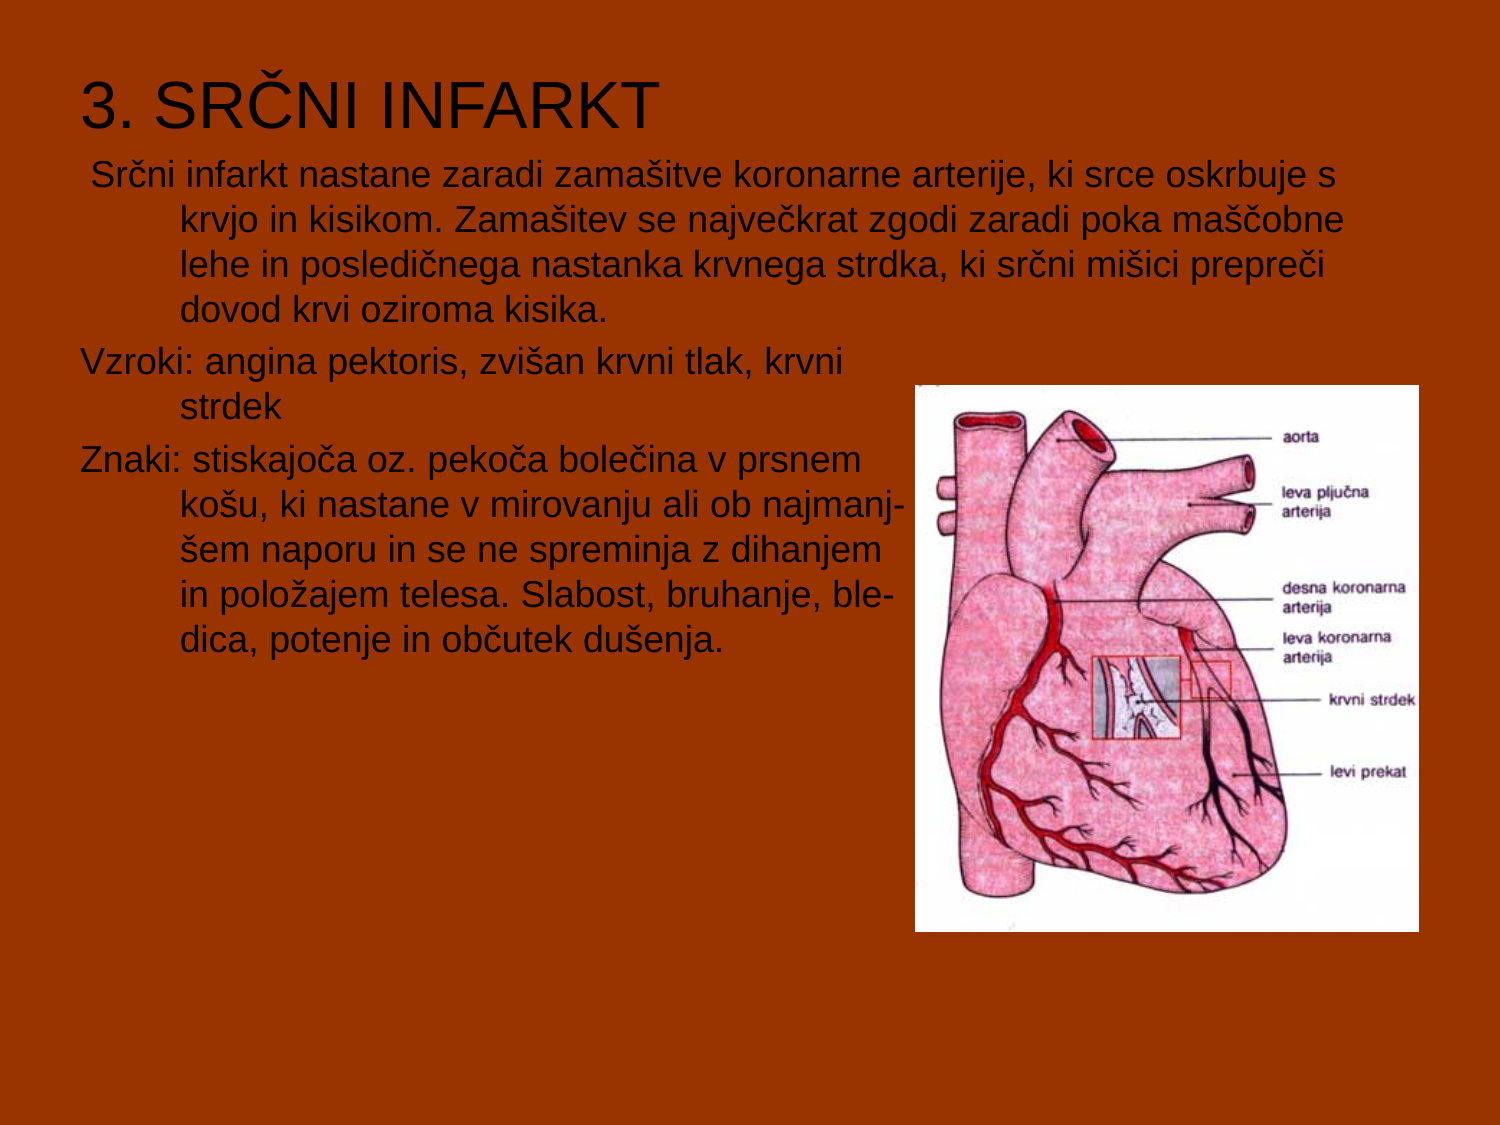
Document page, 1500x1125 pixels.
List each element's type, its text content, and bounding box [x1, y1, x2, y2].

picture [915, 385, 1419, 932]
list 3. SRČNI INFARKT Srčni infarkt nastane zaradi zamašitve koronarne arterije, ki srce oskrbuje s krvjo in kisikom. Zamašitev se največkrat zgodi zaradi poka maščobne lehe in posledičnega nastanka krvnega strdka, ki srčni mišici prepreči dovod krvi oziroma kisika. Vzroki: angina pektoris, zvišan krvni tlak, krvni strdek Znaki: stiskajoča oz. pekoča bolečina v prsnem košu, ki nastane v mirovanju ali ob najmanj- šem naporu in se ne spreminja z dihanjem in položajem telesa. Slabost, bruhanje, ble- dica, potenje in občutek dušenja. [64, 54, 1415, 798]
